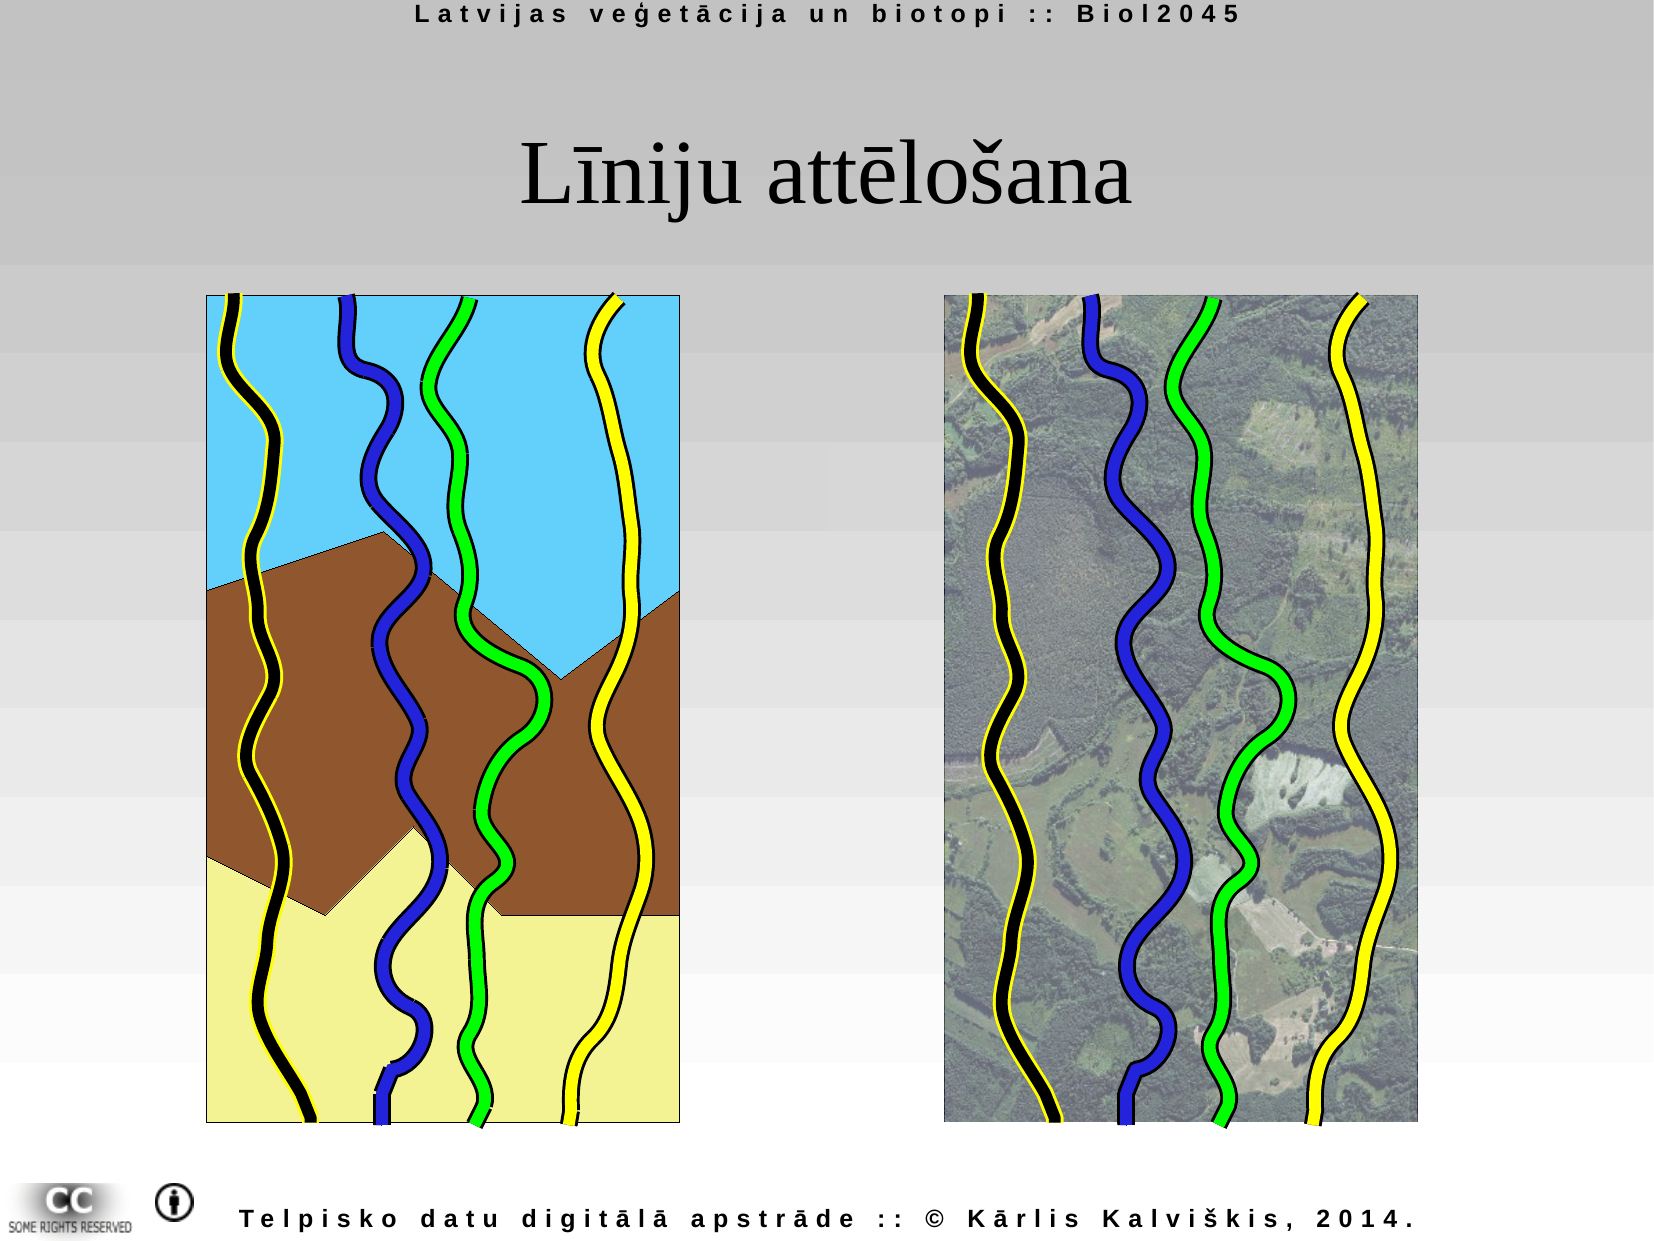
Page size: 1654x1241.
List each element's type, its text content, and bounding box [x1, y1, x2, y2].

text_box [579, 295, 680, 1123]
text_box [206, 295, 302, 1123]
text_box [979, 295, 1175, 1123]
text_box [235, 295, 431, 1123]
text_box [356, 295, 637, 1123]
text_box [1100, 295, 1381, 1123]
text_box [944, 295, 1045, 1123]
text_box [1323, 295, 1418, 1123]
picture [0, 0, 1654, 1241]
title Līniju attēlošana [29, 49, 1625, 296]
